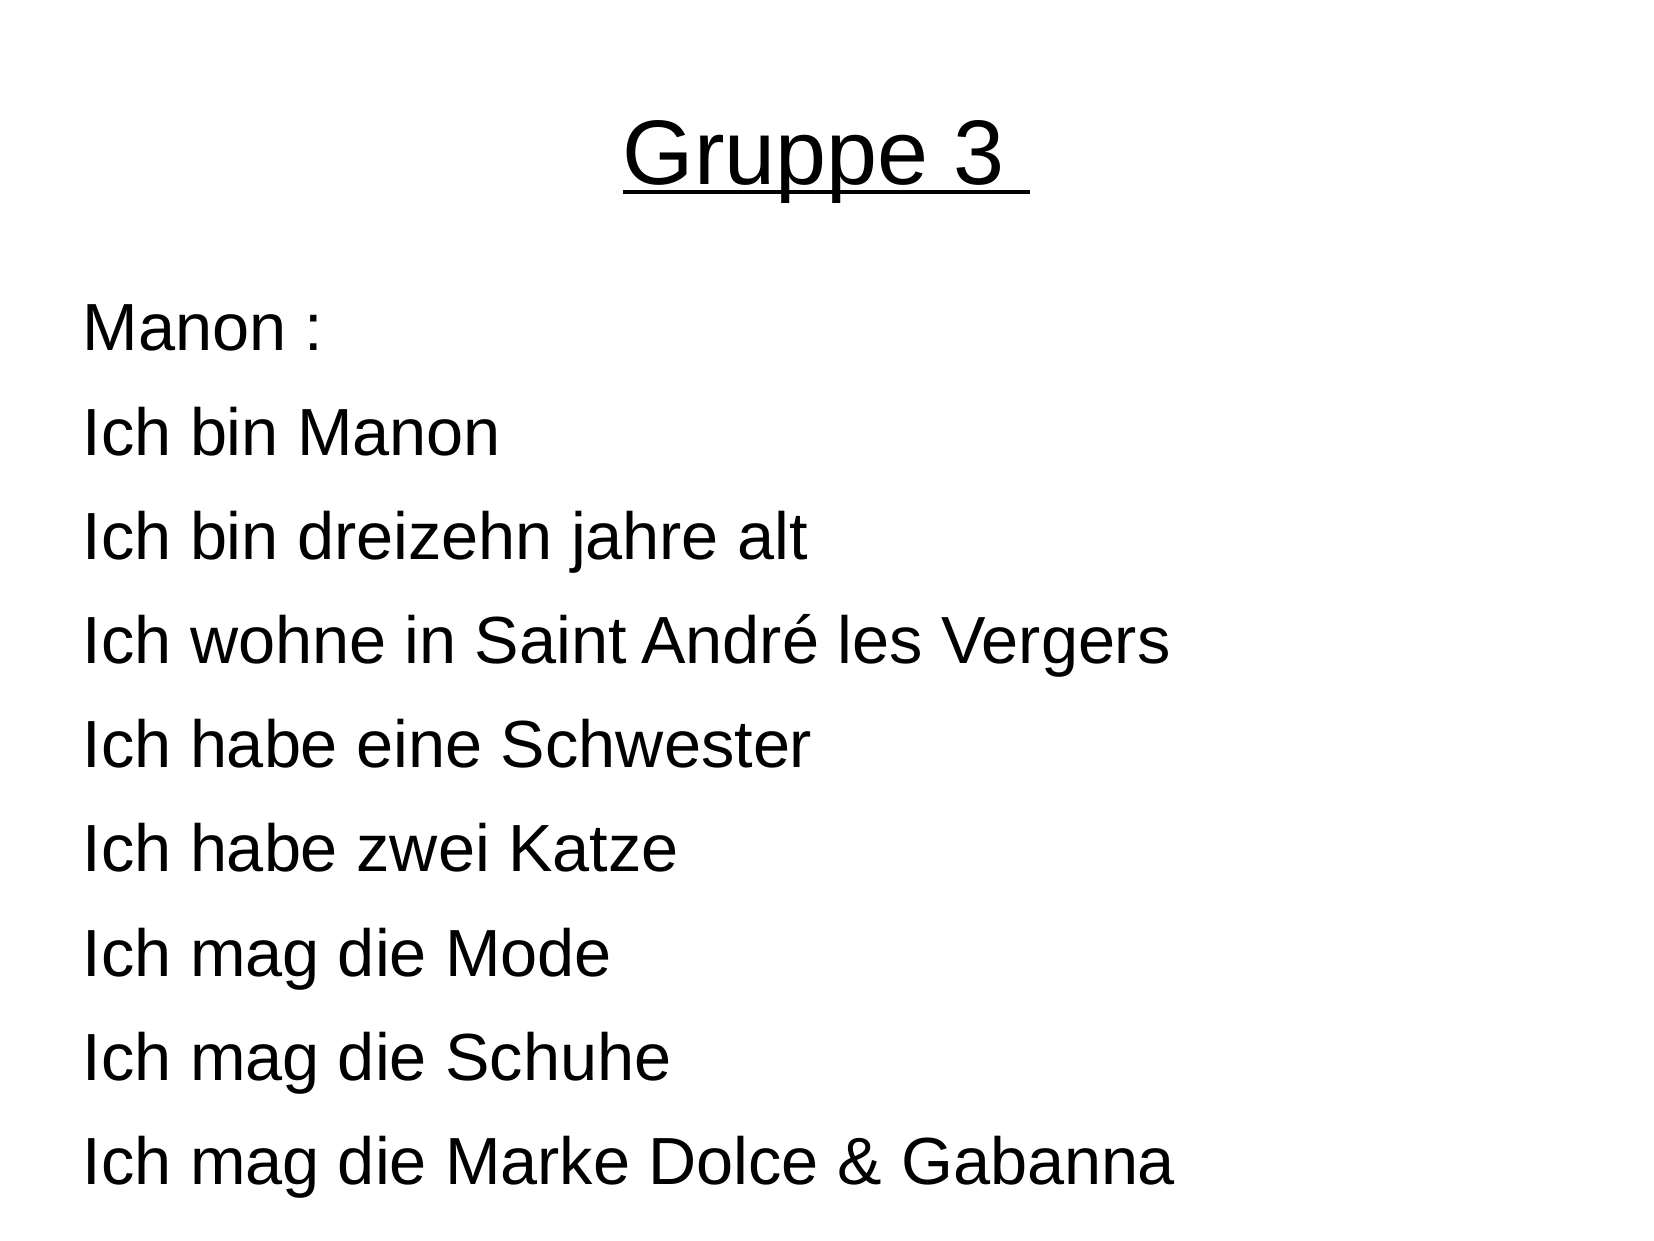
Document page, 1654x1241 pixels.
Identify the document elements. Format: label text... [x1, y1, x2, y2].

list Manon : Ich bin Manon Ich bin dreizehn jahre alt Ich wohne in Saint André les Vergers Ich habe eine Schwester Ich habe zwei Katze Ich mag die Mode Ich mag die Schuhe Ich mag die Marke Dolce & Gabanna [82, 290, 1571, 1199]
title Gruppe 3 [82, 49, 1571, 257]
